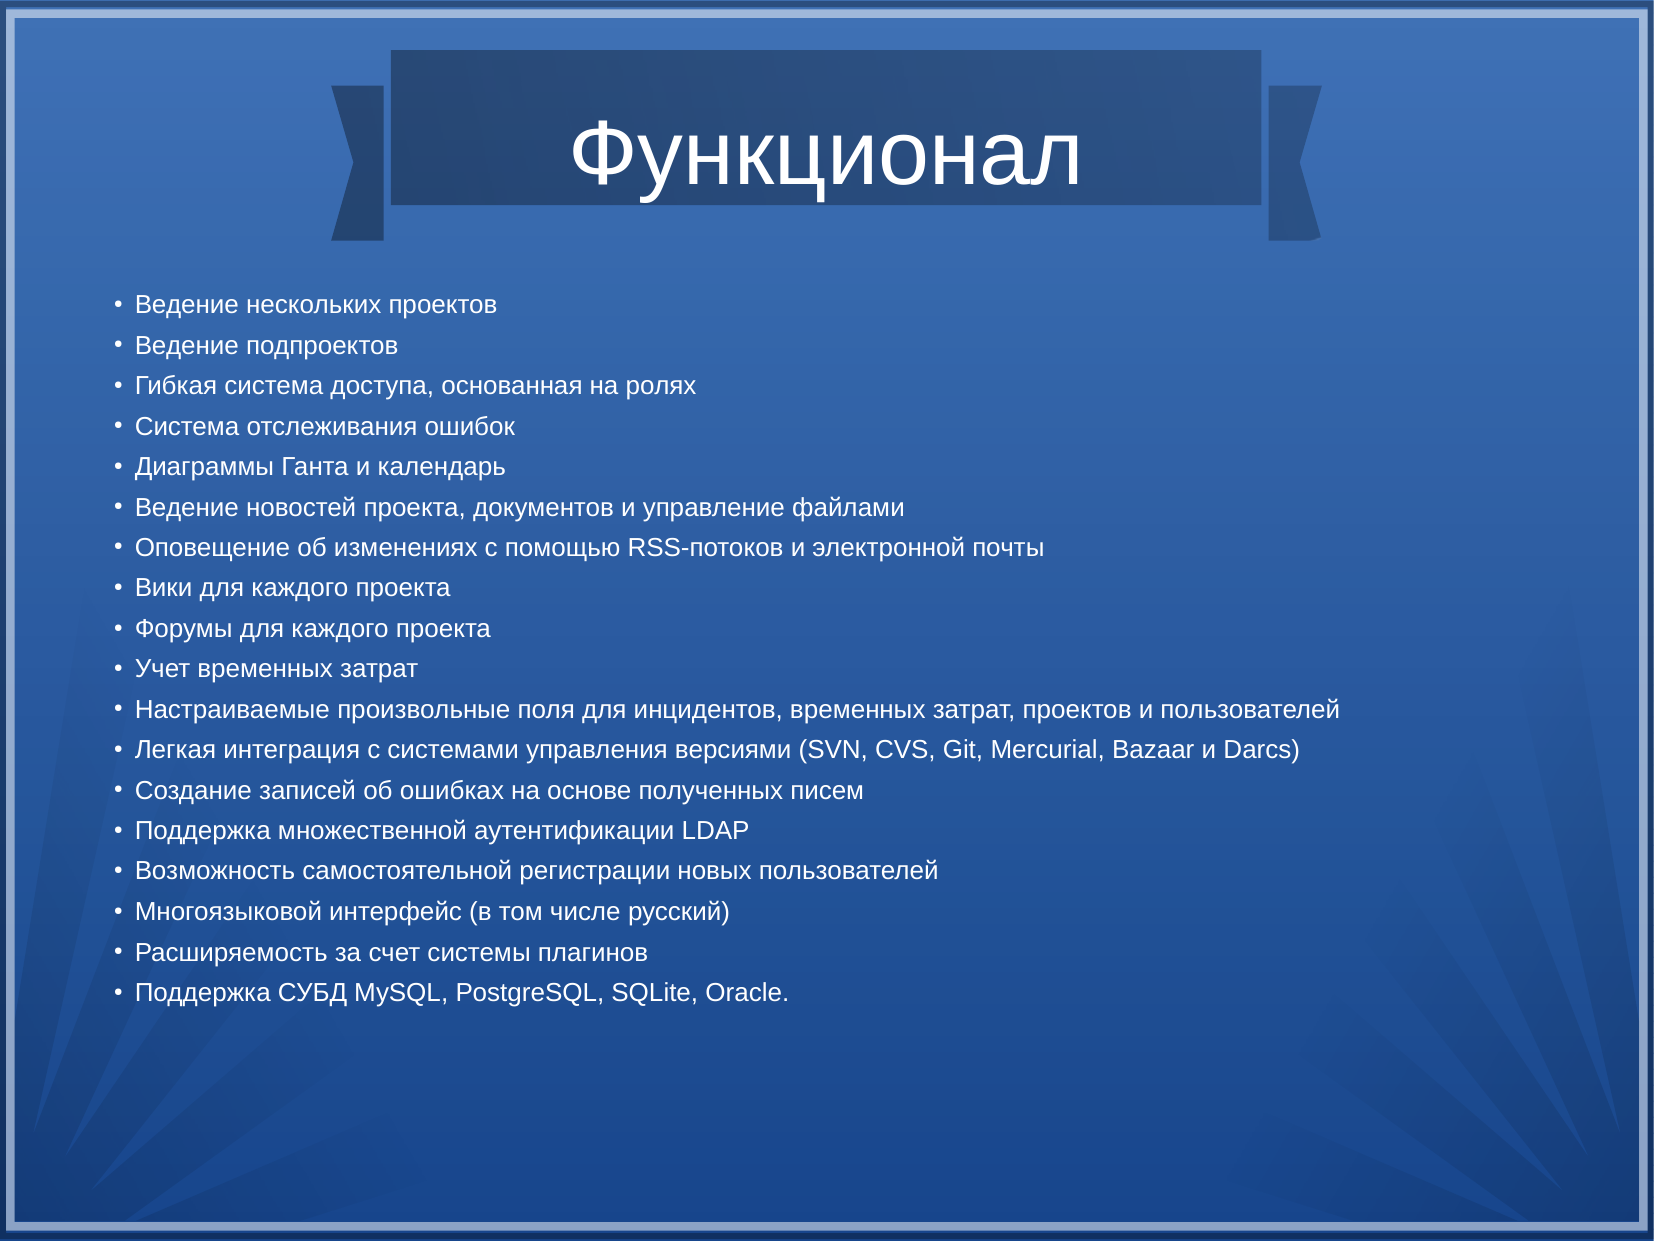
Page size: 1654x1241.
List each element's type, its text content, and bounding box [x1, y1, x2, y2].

title Функционал [82, 49, 1571, 257]
list Ведение нескольких проектов Ведение подпроектов Гибкая система доступа, основанная на ролях Система отслеживания ошибок Диаграммы Ганта и календарь Ведение новостей проекта, документов и управление файлами Оповещение об изменениях с помощью RSS-потоков и электронной почты Вики для каждого проекта Форумы для каждого проекта Учет временных затрат Настраиваемые произвольные поля для инцидентов, временных затрат, проектов и пользователей Легкая интеграция с системами управления версиями (SVN, CVS, Git, Mercurial, Bazaar и Darcs) Создание записей об ошибках на основе полученных писем Поддержка множественной аутентификации LDAP Возможность самостоятельной регистрации новых пользователей Многоязыковой интерфейс (в том числе русский) Расширяемость за счет системы плагинов Поддержка СУБД MySQL, PostgreSQL, SQLite, Oracle. [82, 290, 1538, 1010]
